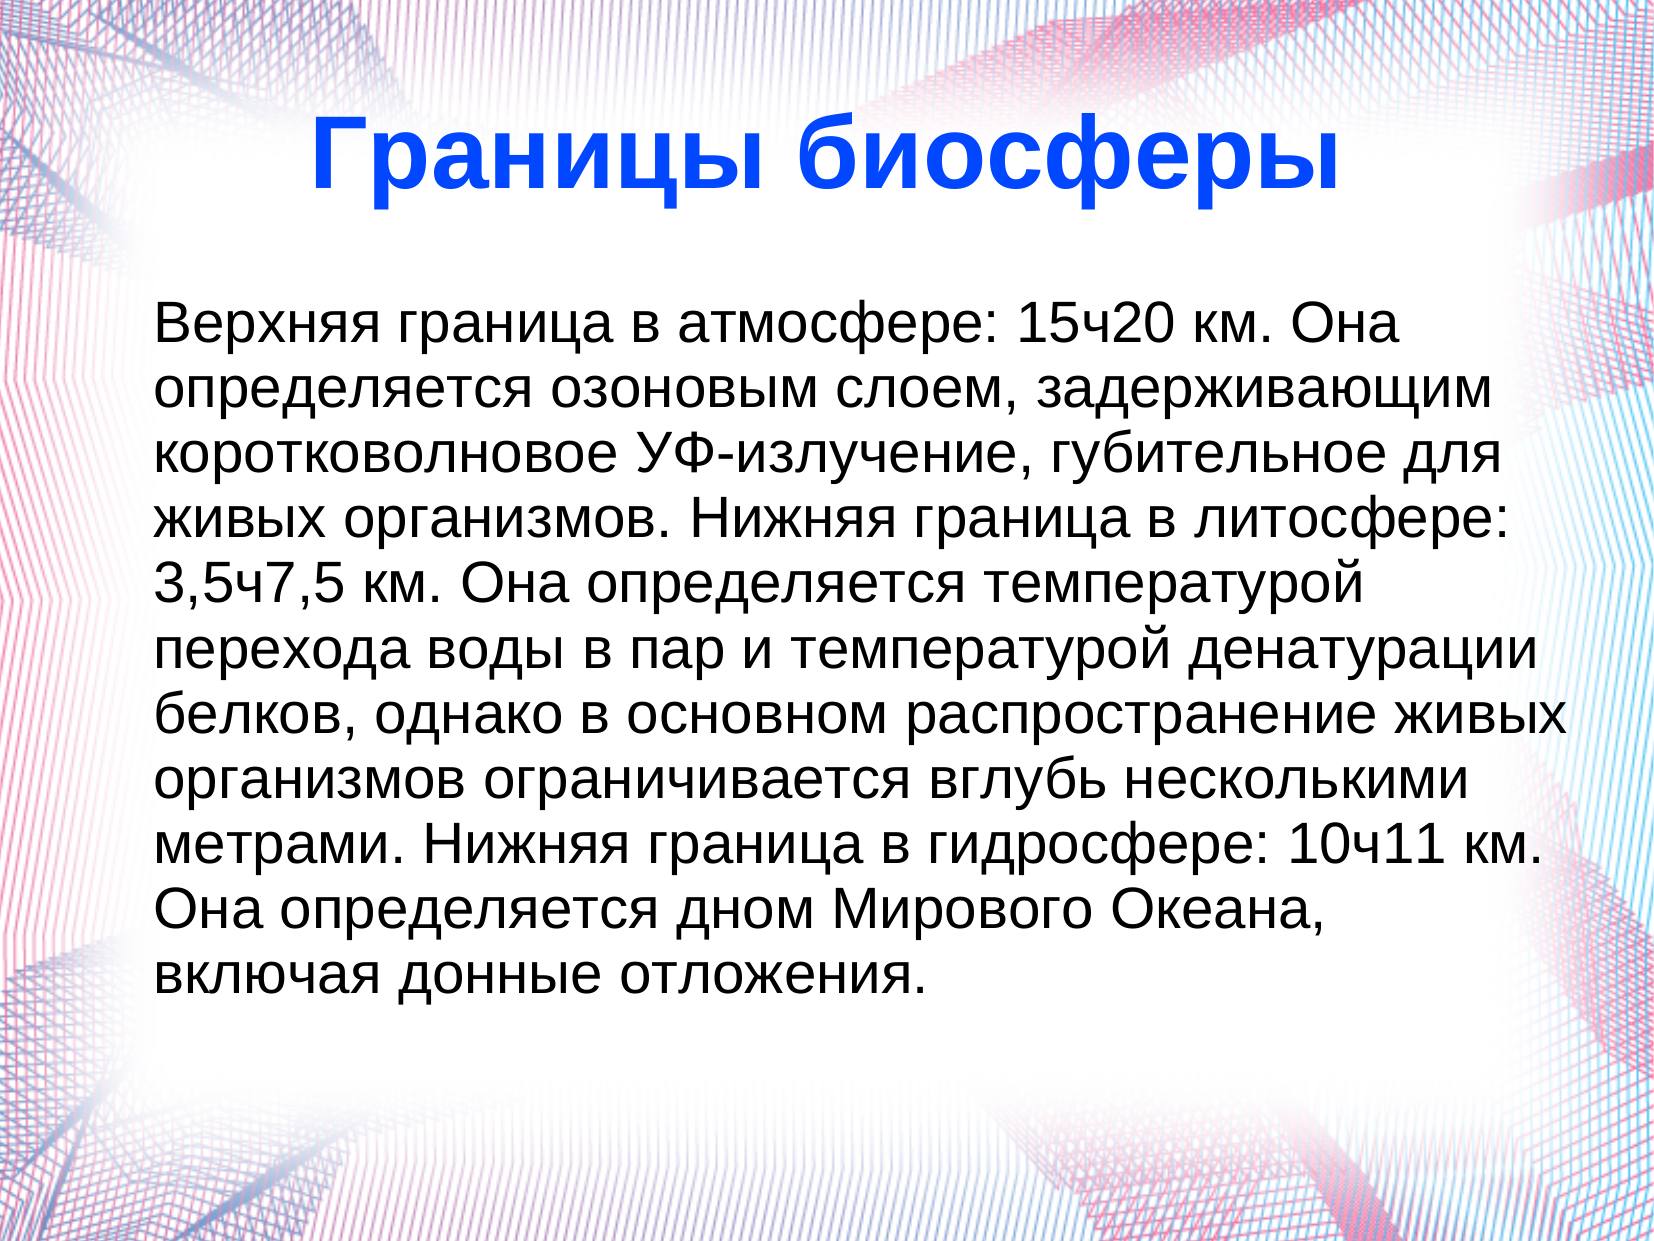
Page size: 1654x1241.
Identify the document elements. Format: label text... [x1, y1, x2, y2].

title Границы биосферы [82, 49, 1571, 257]
list Верхняя граница в атмосфере: 15ч20 км. Она определяется озоновым слоем, задерживающим коротковолновое УФ-излучение, губительное для живых организмов. Нижняя граница в литосфере: 3,5ч7,5 км. Она определяется температурой перехода воды в пар и температурой денатурации белков, однако в основном распространение живых организмов ограничивается вглубь несколькими метрами. Нижняя граница в гидросфере: 10ч11 км. Она определяется дном Мирового Океана, включая донные отложения. [82, 290, 1571, 1010]
picture [0, 0, 1654, 1241]
